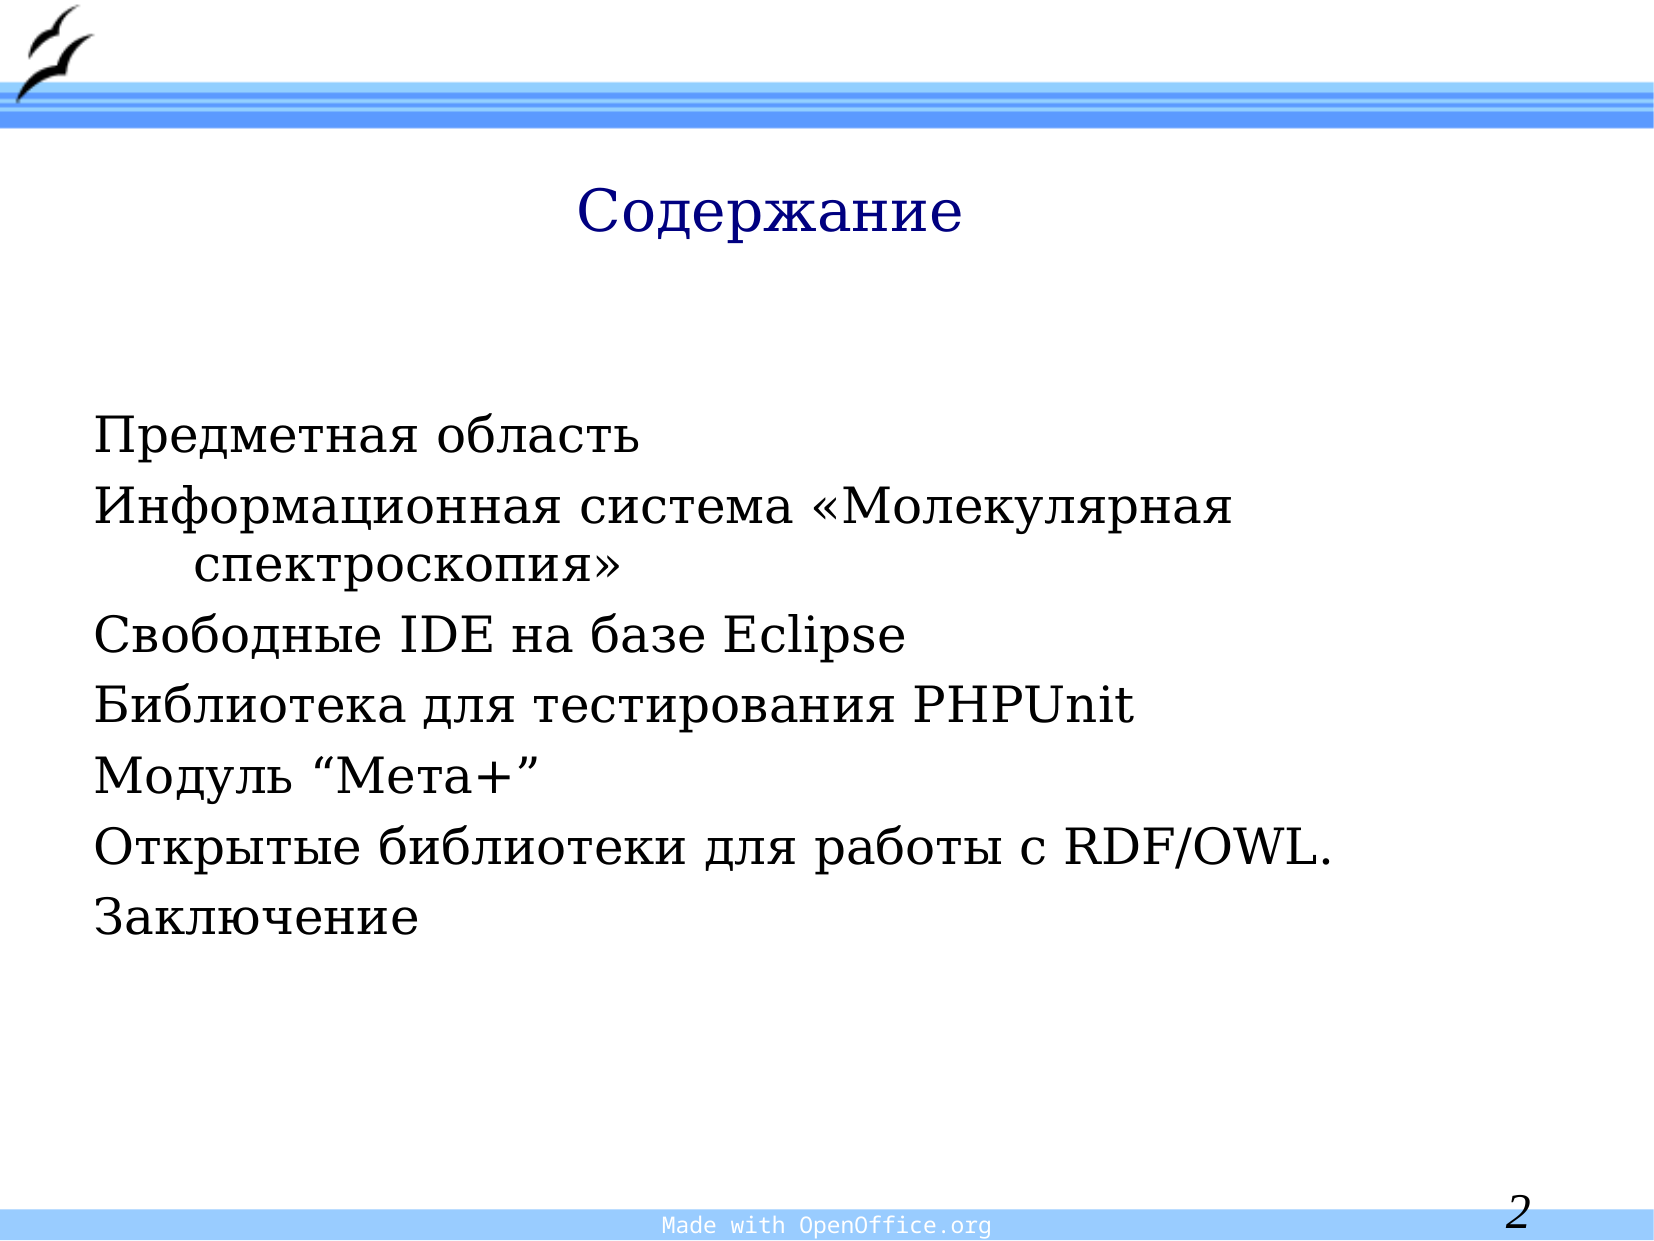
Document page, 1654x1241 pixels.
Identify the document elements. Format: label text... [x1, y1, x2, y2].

title Содержание [64, 127, 1477, 296]
subtitle Предметная область Информационная система «Молекулярная спектроскопия» Свободные IDE на базе Eclipse Библиотека для тестирования PHPUnit Модуль “Мета+” Открытые библиотеки для работы с RDF/OWL. Заключение [93, 401, 1506, 952]
picture [0, 0, 1654, 133]
